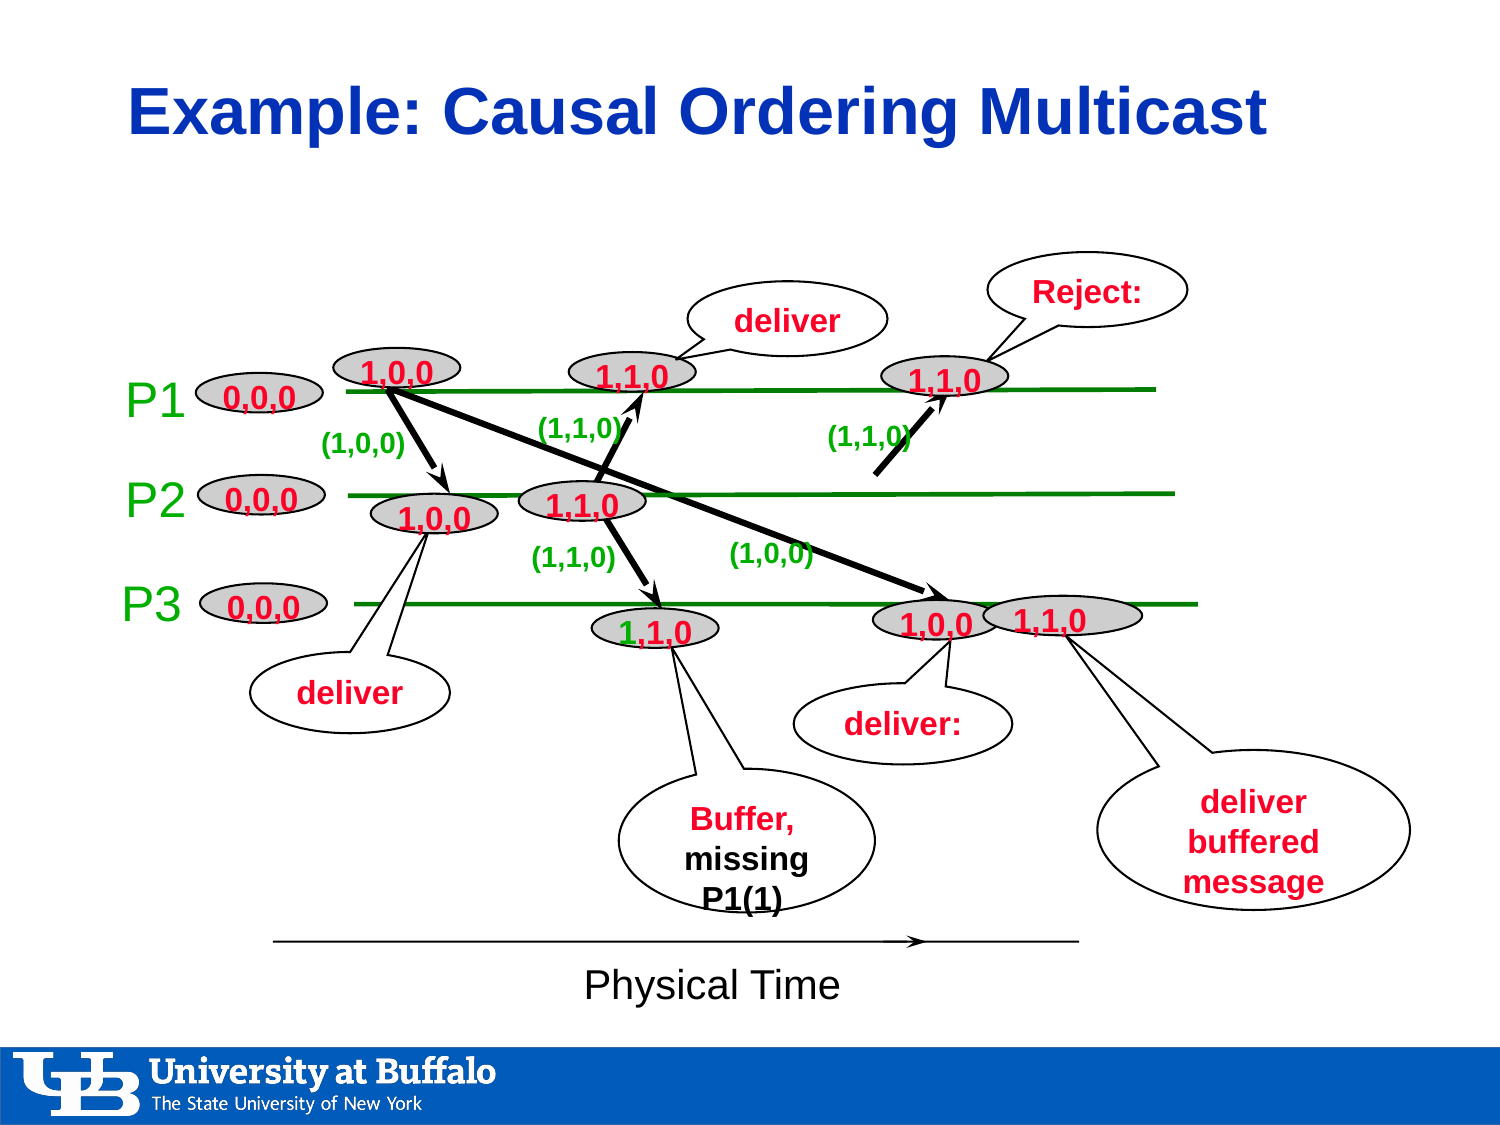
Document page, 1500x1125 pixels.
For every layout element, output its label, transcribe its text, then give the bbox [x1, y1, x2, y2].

text_box P2 [110, 460, 300, 536]
text_box deliver [675, 281, 888, 360]
text_box Reject: [987, 252, 1188, 352]
text_box P3 [106, 564, 296, 640]
text_box 1,0,0 [382, 489, 526, 545]
text_box [568, 360, 580, 384]
text_box [591, 616, 603, 640]
text_box 1,0,0 [884, 595, 1028, 651]
text_box [518, 489, 530, 513]
text_box [199, 591, 212, 615]
text_box [333, 356, 345, 380]
text_box 1,0,0 [345, 343, 488, 399]
picture [13, 1052, 496, 1116]
text_box (1,1,0) [812, 410, 932, 461]
text_box (1,0,0) [306, 416, 425, 467]
text_box P1 [110, 360, 300, 436]
text_box 1,1,0 [998, 591, 1177, 647]
text_box [197, 483, 209, 506]
text_box 1,1,0 [530, 477, 674, 532]
text_box Buffer, missing P1(1) [618, 659, 875, 913]
text_box (1,0,0) [714, 527, 834, 577]
text_box deliver buffered message [1073, 647, 1411, 910]
text_box 1,1,0 [603, 604, 747, 659]
text_box (1,1,0) [516, 531, 636, 581]
text_box [881, 364, 893, 388]
text_box [983, 604, 998, 628]
text_box (1,1,0) [522, 402, 642, 452]
text_box 0,0,0 [207, 368, 351, 424]
text_box 1,1,0 [580, 347, 724, 403]
text_box 0,0,0 [209, 470, 353, 526]
text_box deliver: [793, 651, 1013, 765]
text_box 1,1,0 [893, 352, 1036, 407]
text_box Physical Time [568, 950, 946, 1015]
title Example: Causal Ordering Multicast [112, 54, 1309, 175]
text_box deliver [249, 545, 451, 734]
text_box 0,0,0 [212, 579, 355, 634]
text_box [195, 381, 207, 404]
text_box [370, 502, 382, 525]
text_box [872, 608, 884, 631]
